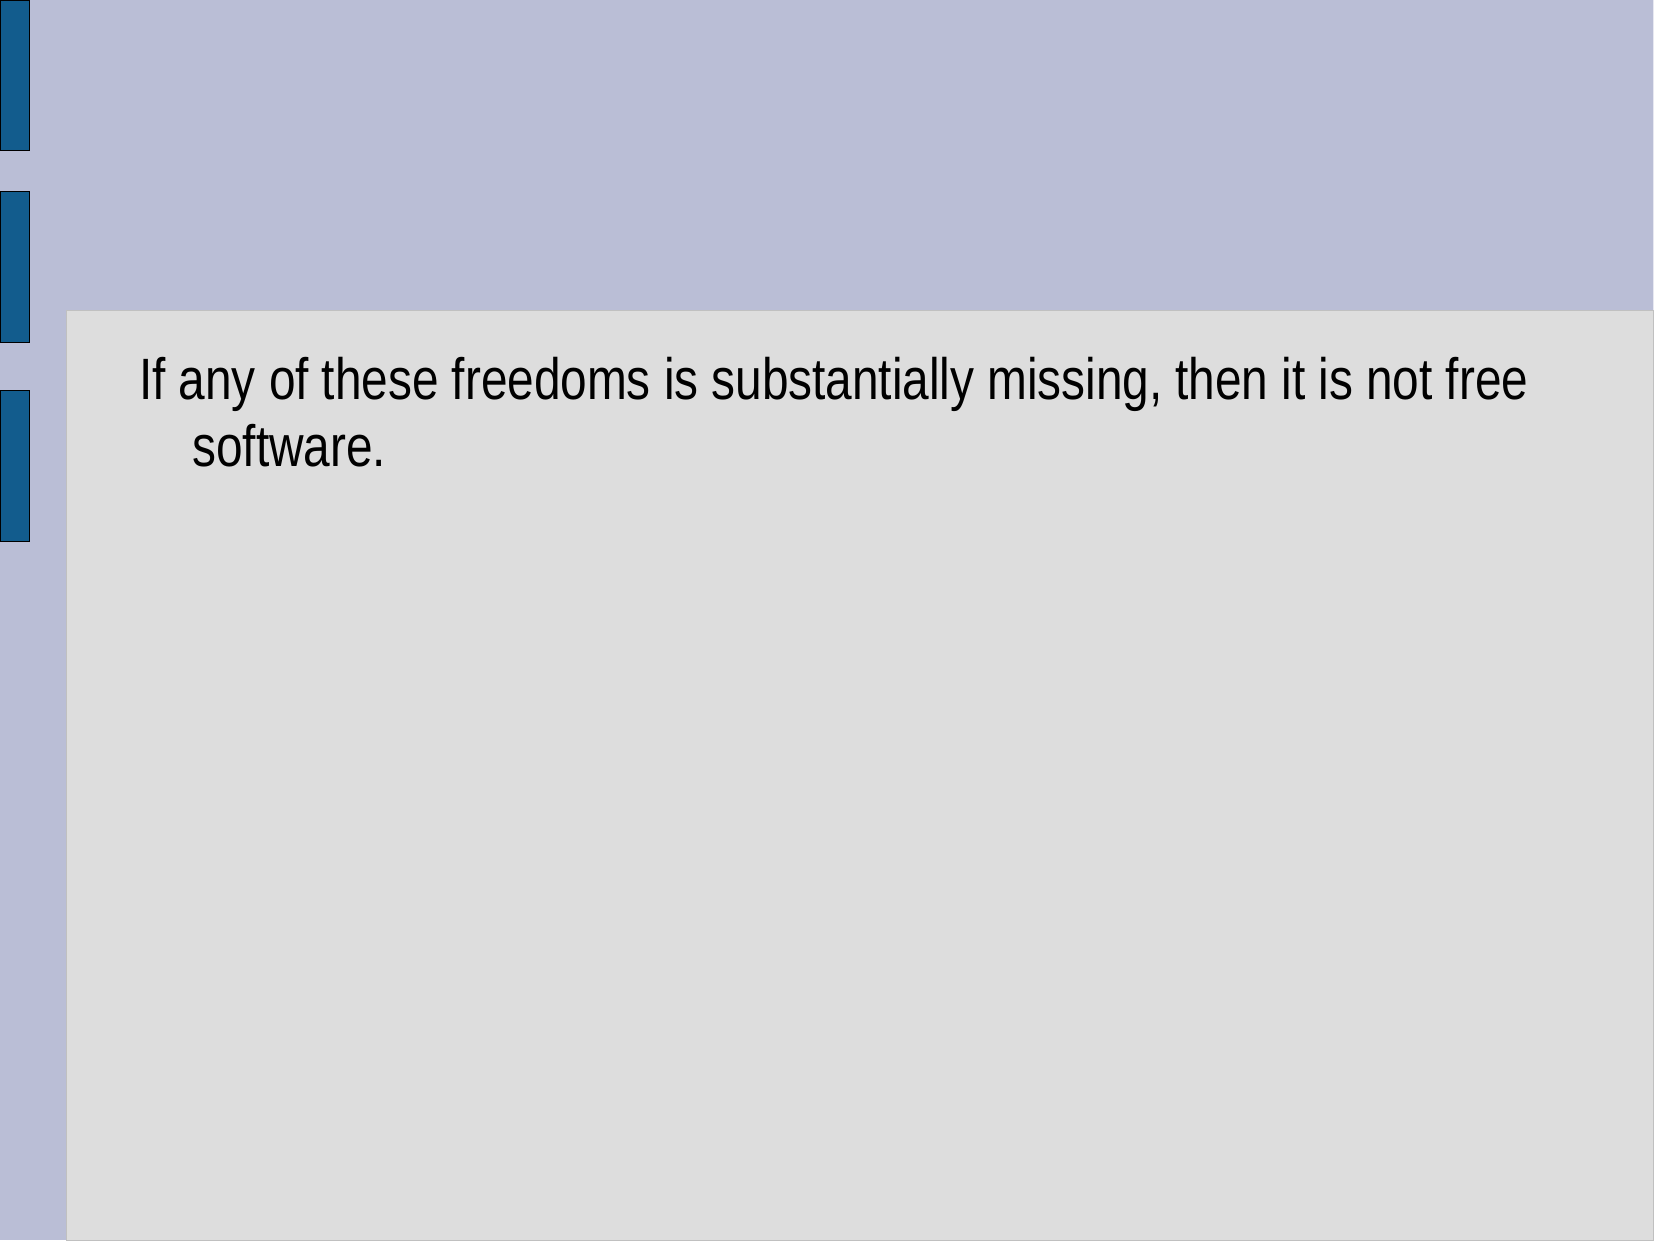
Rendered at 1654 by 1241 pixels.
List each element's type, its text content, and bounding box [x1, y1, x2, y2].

list If any of these freedoms is substantially missing, then it is not free software. [121, 344, 1534, 1127]
